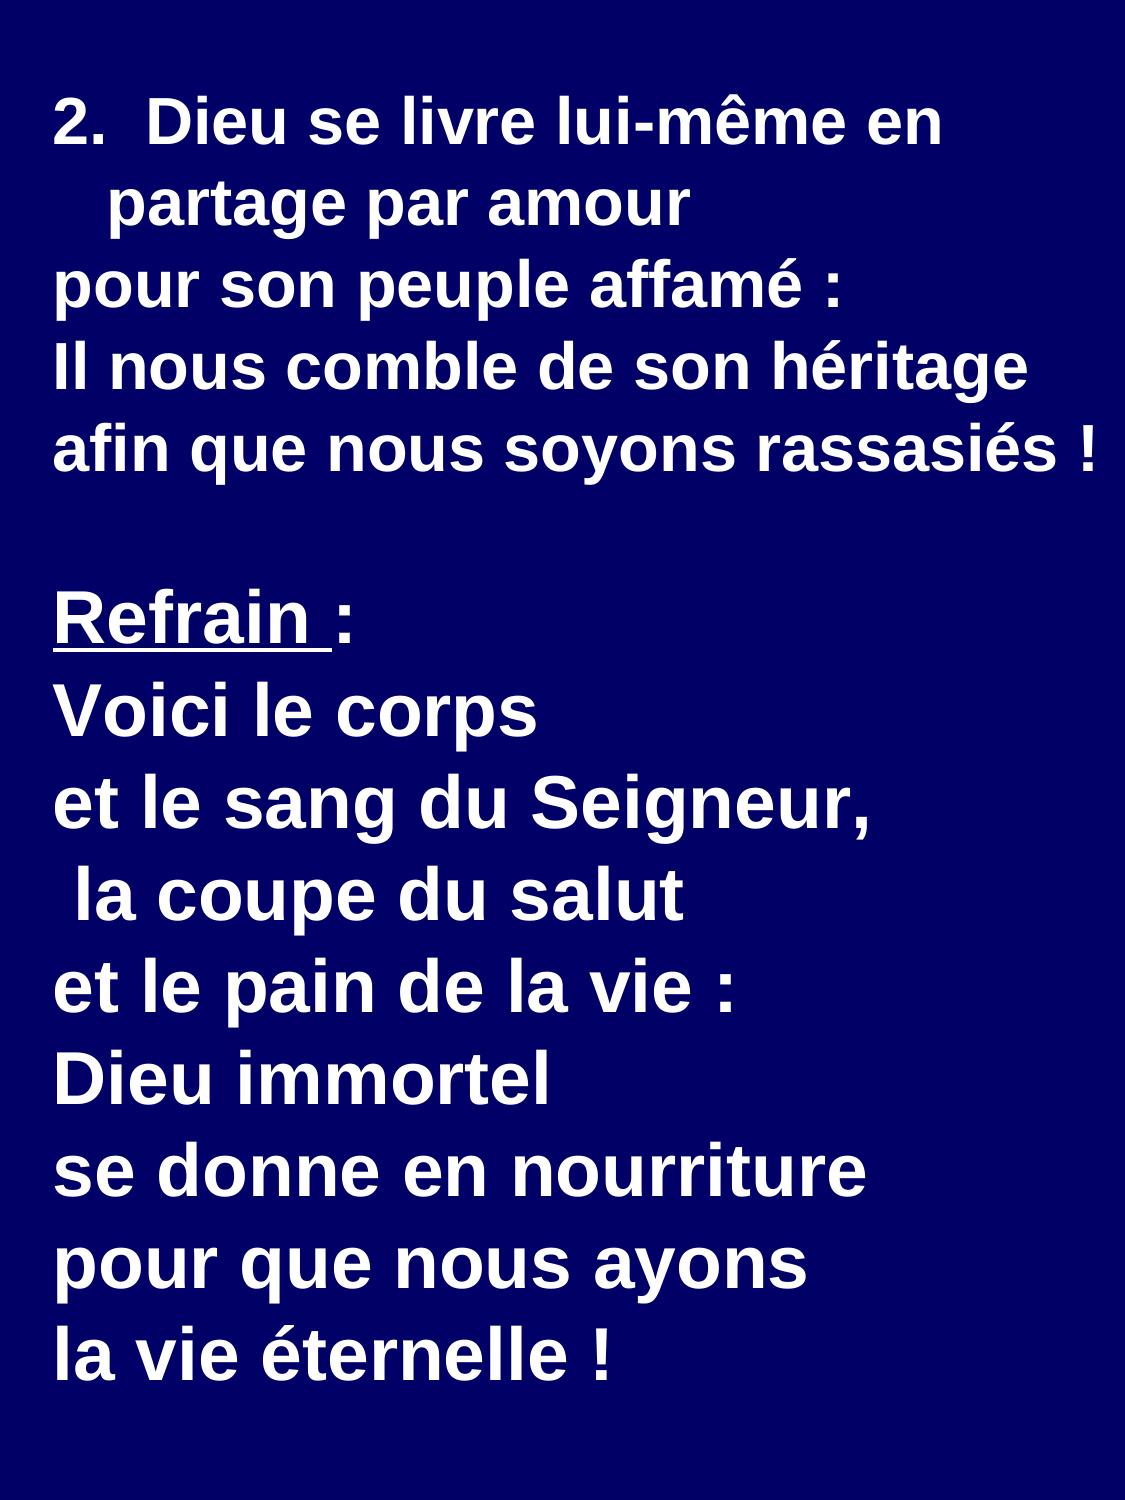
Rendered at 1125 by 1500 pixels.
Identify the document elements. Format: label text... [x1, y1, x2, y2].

text_box 2. Dieu se livre lui-même en partage par amour pour son peuple affamé : Il nous comble de son héritage afin que nous soyons rassasiés ! Refrain : Voici le corps et le sang du Seigneur, la coupe du salut et le pain de la vie : Dieu immortel se donne en nourriture pour que nous ayons la vie éternelle ! [35, 70, 1125, 1496]
